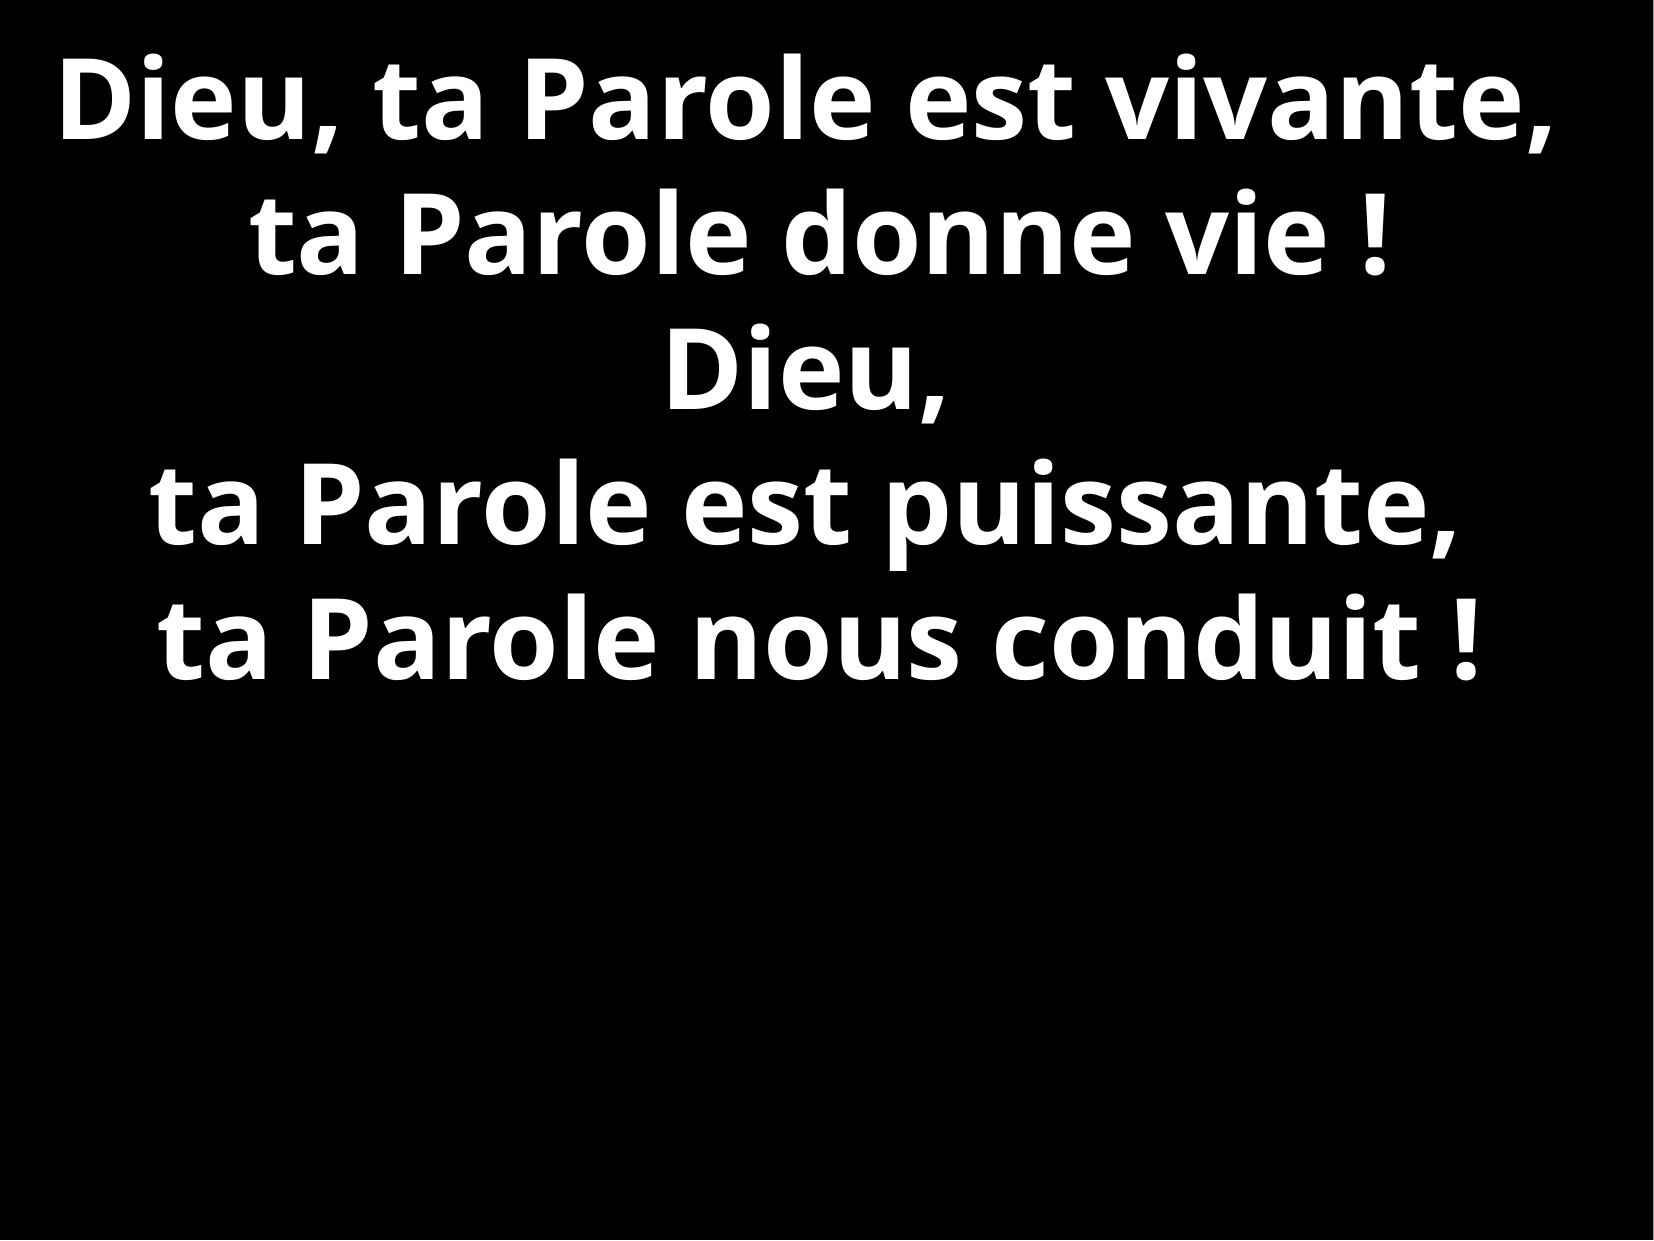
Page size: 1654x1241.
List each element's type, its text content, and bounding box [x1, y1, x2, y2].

subtitle Dieu, ta Parole est vivante, ta Parole donne vie ! Dieu, ta Parole est puissante, ta Parole nous conduit ! [6, 19, 1635, 1241]
